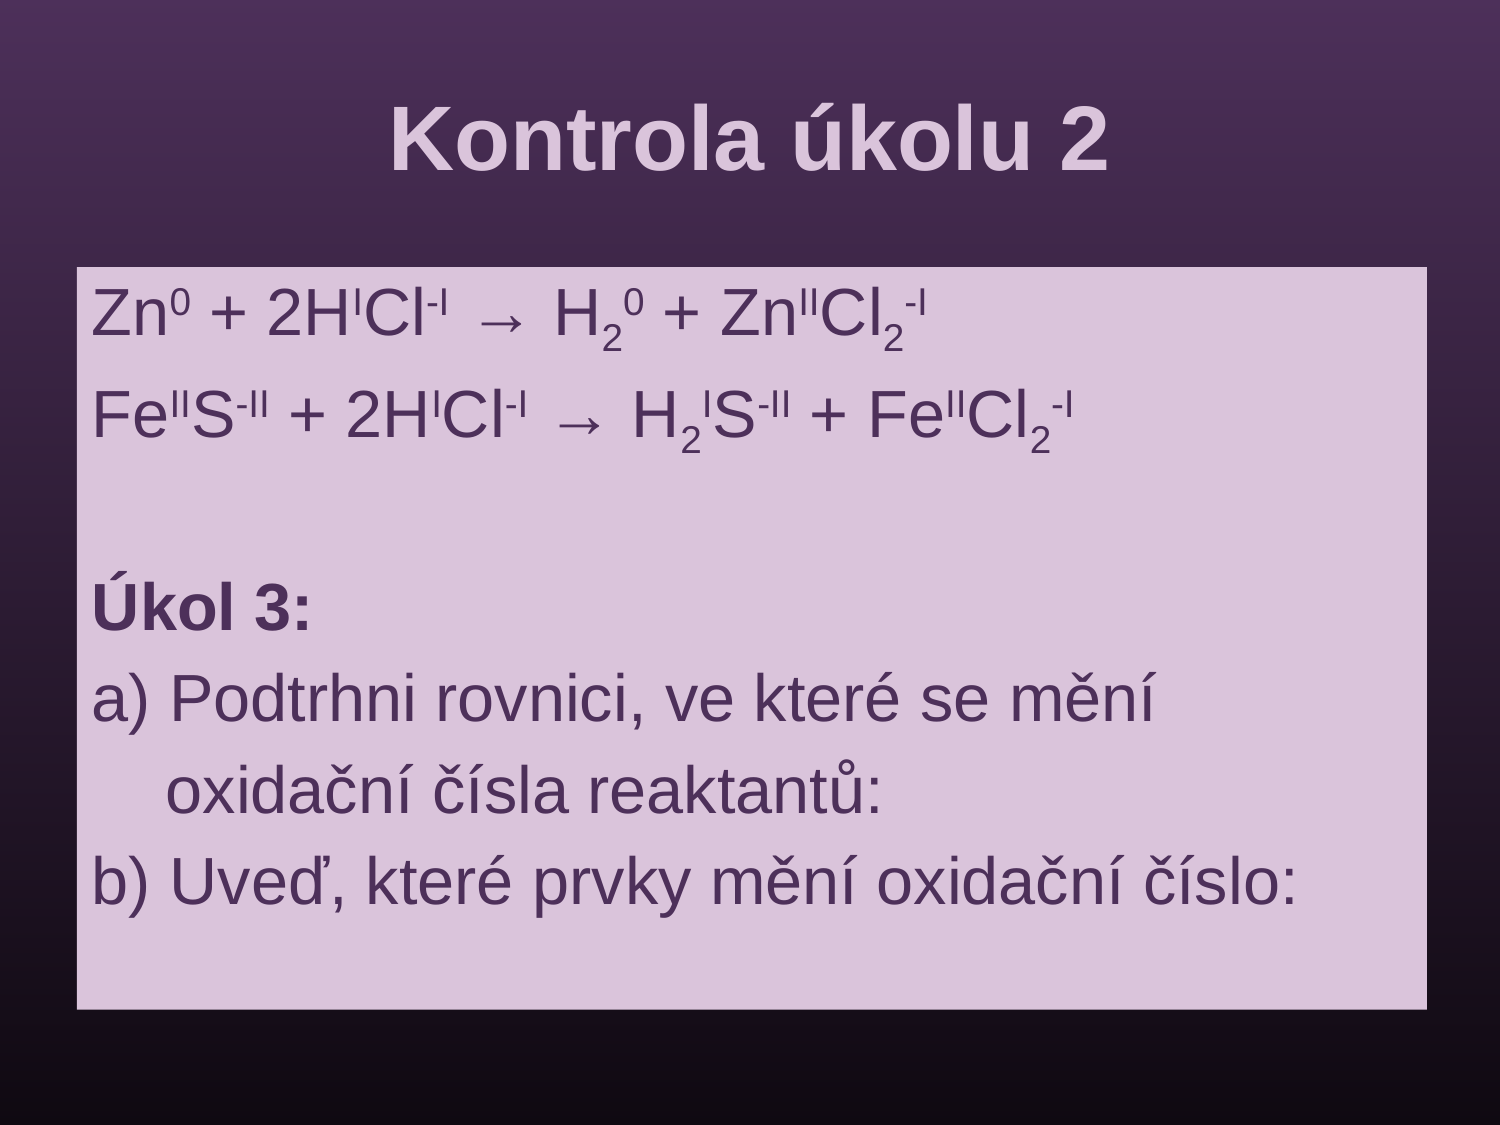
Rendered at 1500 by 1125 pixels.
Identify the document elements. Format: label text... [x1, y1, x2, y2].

title Kontrola úkolu 2 [75, 45, 1426, 233]
list Zn0 + 2HICl-I → H20 + ZnIICl2-I FeIIS-II + 2HICl-I → H2IS-II + FeIICl2-I Úkol 3: a) Podtrhni rovnici, ve které se mění oxidační čísla reaktantů: b) Uveď, které prvky mění oxidační číslo: [76, 267, 1427, 1010]
